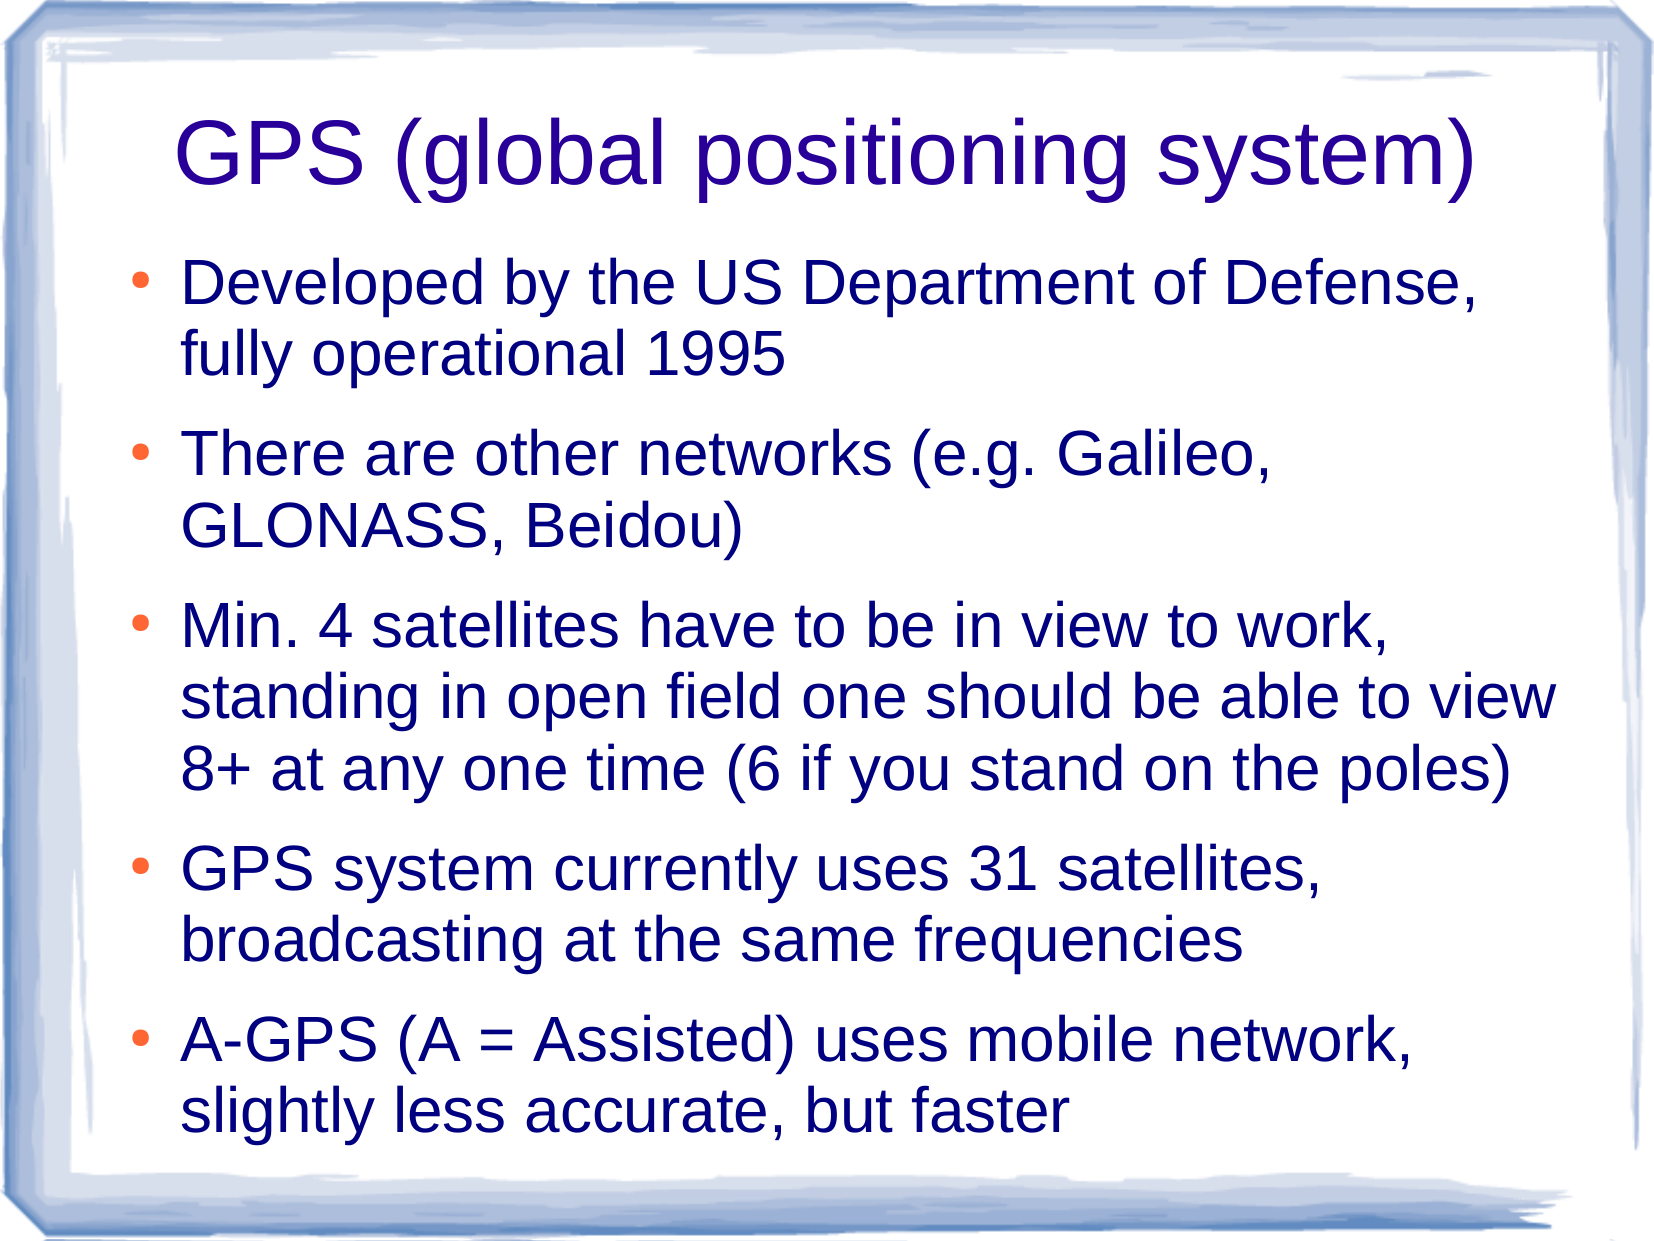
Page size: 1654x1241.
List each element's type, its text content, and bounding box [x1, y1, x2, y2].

list Developed by the US Department of Defense, fully operational 1995 There are other networks (e.g. Galileo, GLONASS, Beidou) Min. 4 satellites have to be in view to work, standing in open field one should be able to view 8+ at any one time (6 if you stand on the poles) GPS system currently uses 31 satellites, broadcasting at the same frequencies A-GPS (A = Assisted) uses mobile network, slightly less accurate, but faster [112, 246, 1565, 1182]
title GPS (global positioning system) [82, 49, 1571, 257]
picture [0, 0, 1654, 1241]
